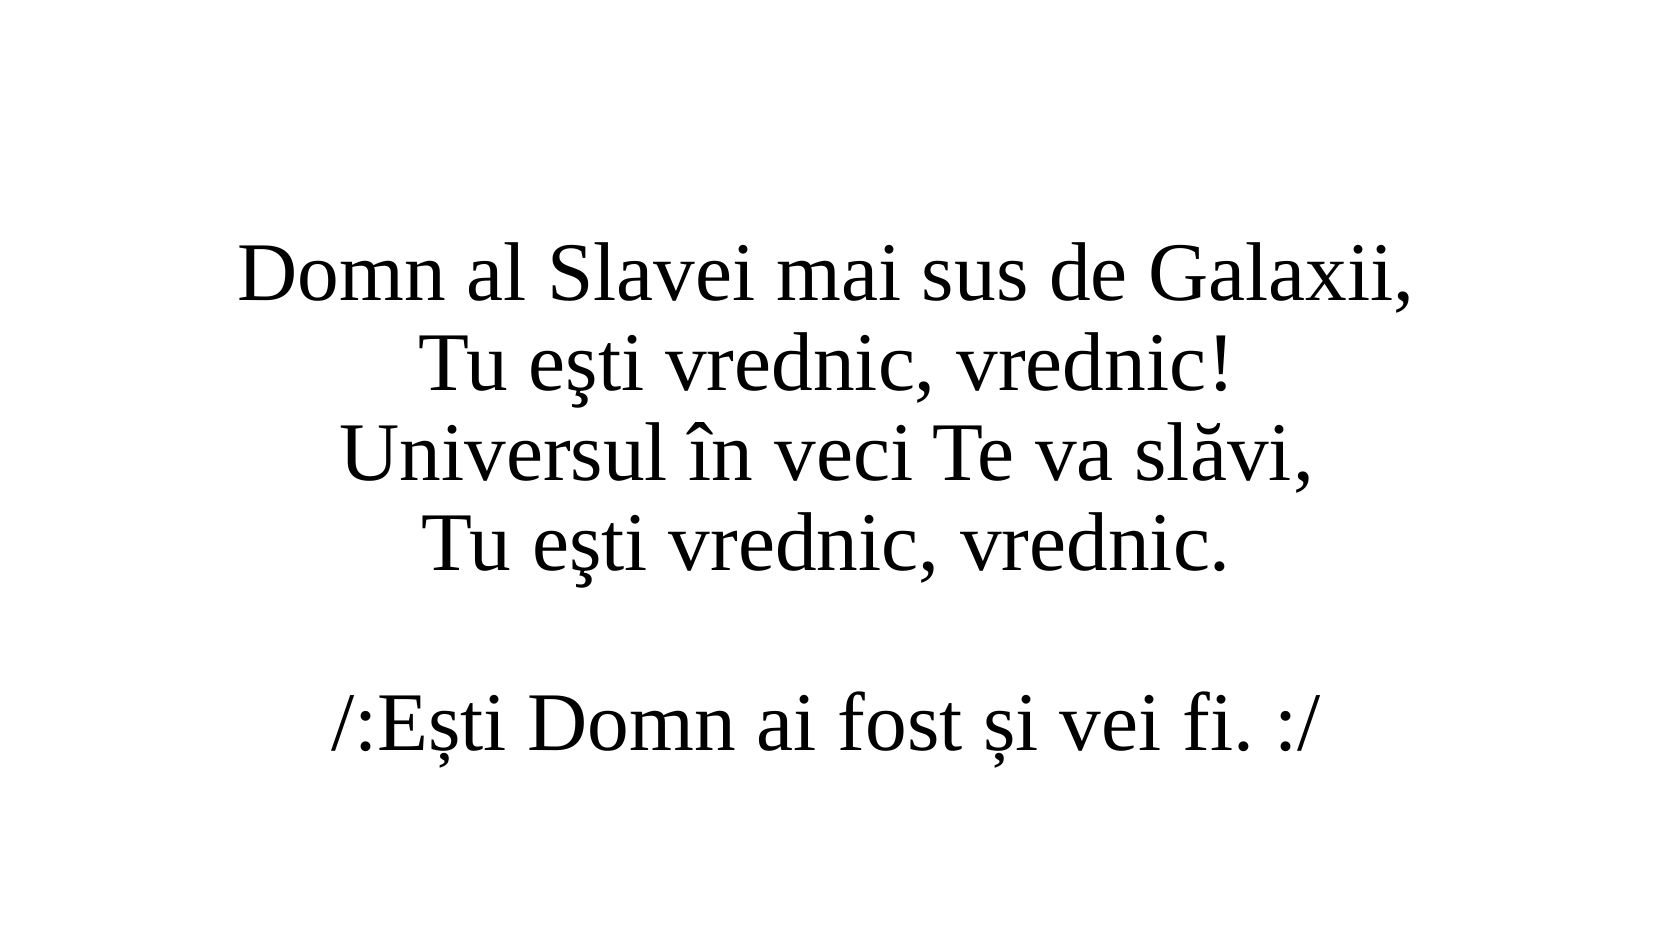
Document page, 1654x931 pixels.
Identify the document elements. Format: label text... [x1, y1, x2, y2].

subtitle Domn al Slavei mai sus de Galaxii, Tu eşti vrednic, vrednic! Universul în veci Te va slăvi, Tu eşti vrednic, vrednic. /:Ești Domn ai fost și vei fi. :/ [0, 220, 1654, 710]
